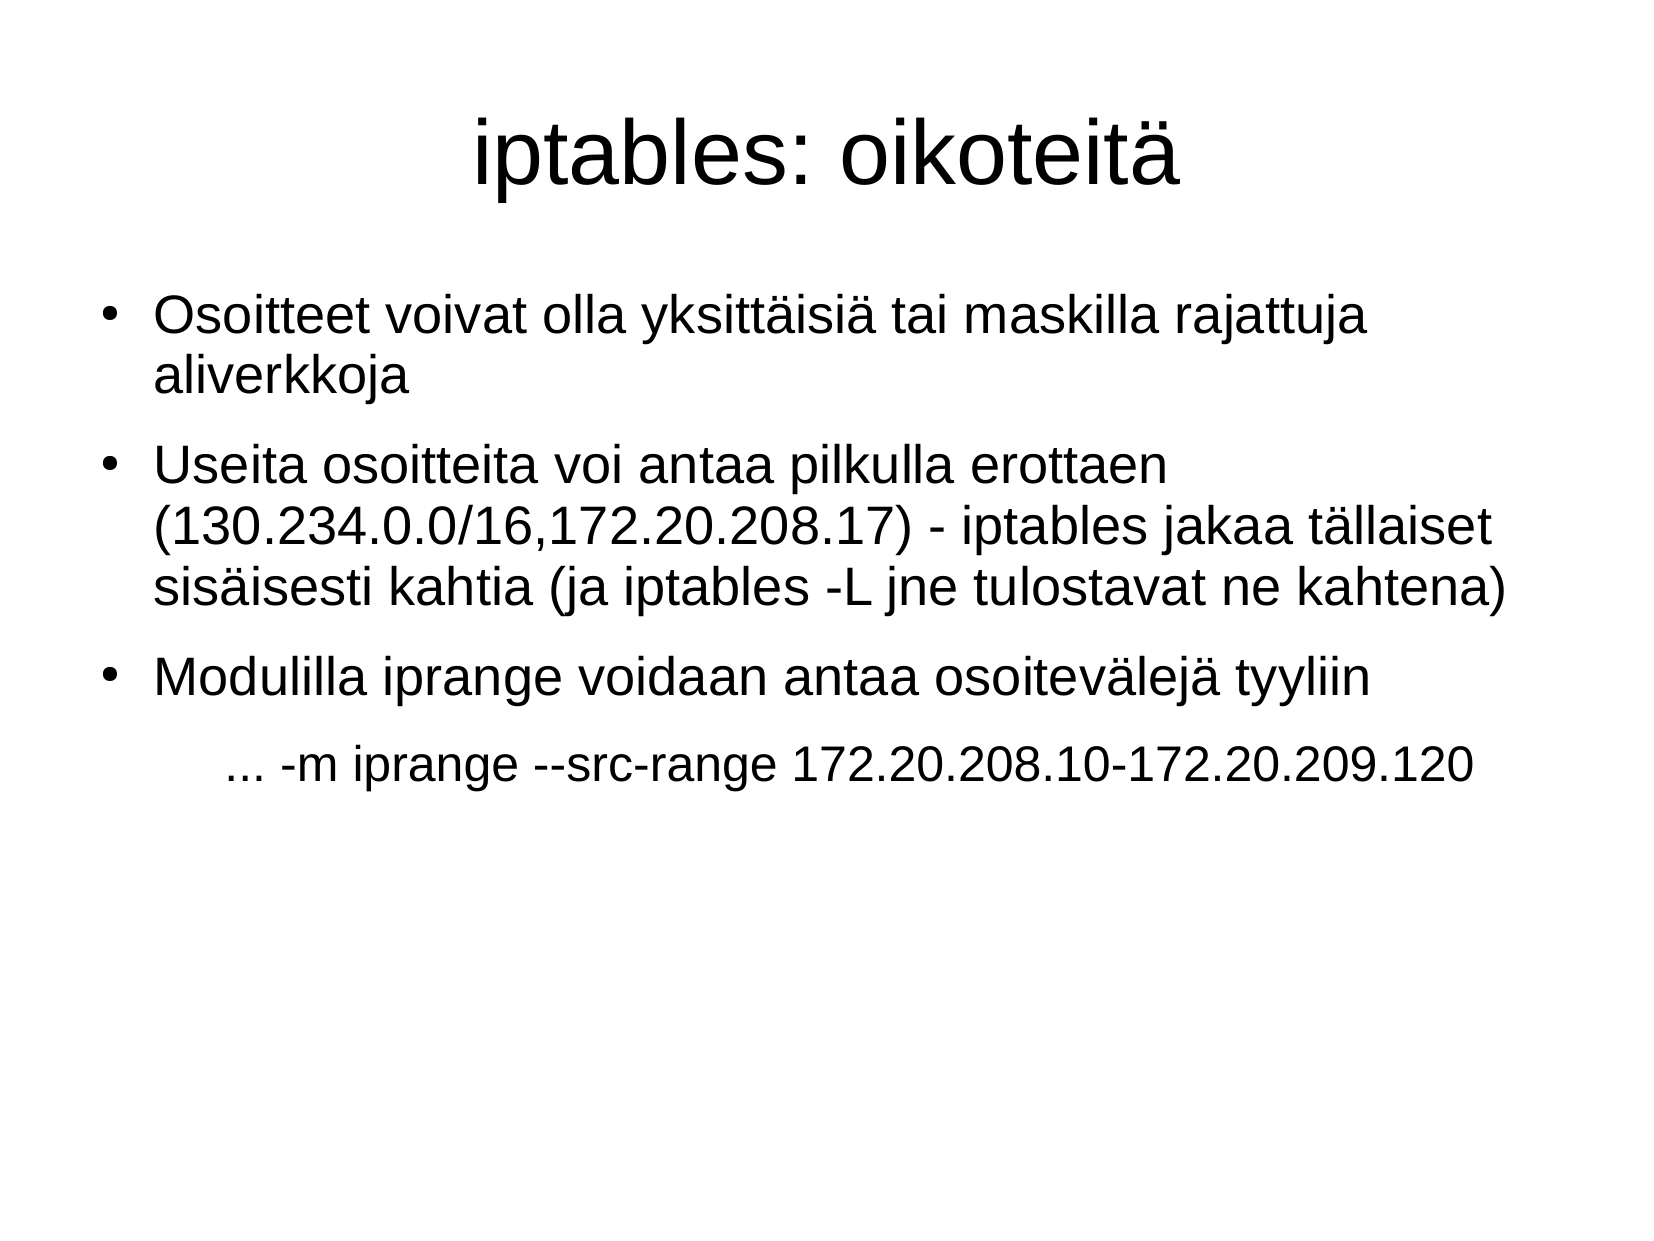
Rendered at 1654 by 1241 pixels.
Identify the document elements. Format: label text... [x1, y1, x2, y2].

title iptables: oikoteitä [82, 49, 1571, 257]
list Osoitteet voivat olla yksittäisiä tai maskilla rajattuja aliverkkoja Useita osoitteita voi antaa pilkulla erottaen (130.234.0.0/16,172.20.208.17) - iptables jakaa tällaiset sisäisesti kahtia (ja iptables -L jne tulostavat ne kahtena) Modulilla iprange voidaan antaa osoitevälejä tyyliin ... -m iprange --src-range 172.20.208.10-172.20.209.120 [82, 284, 1571, 1004]
